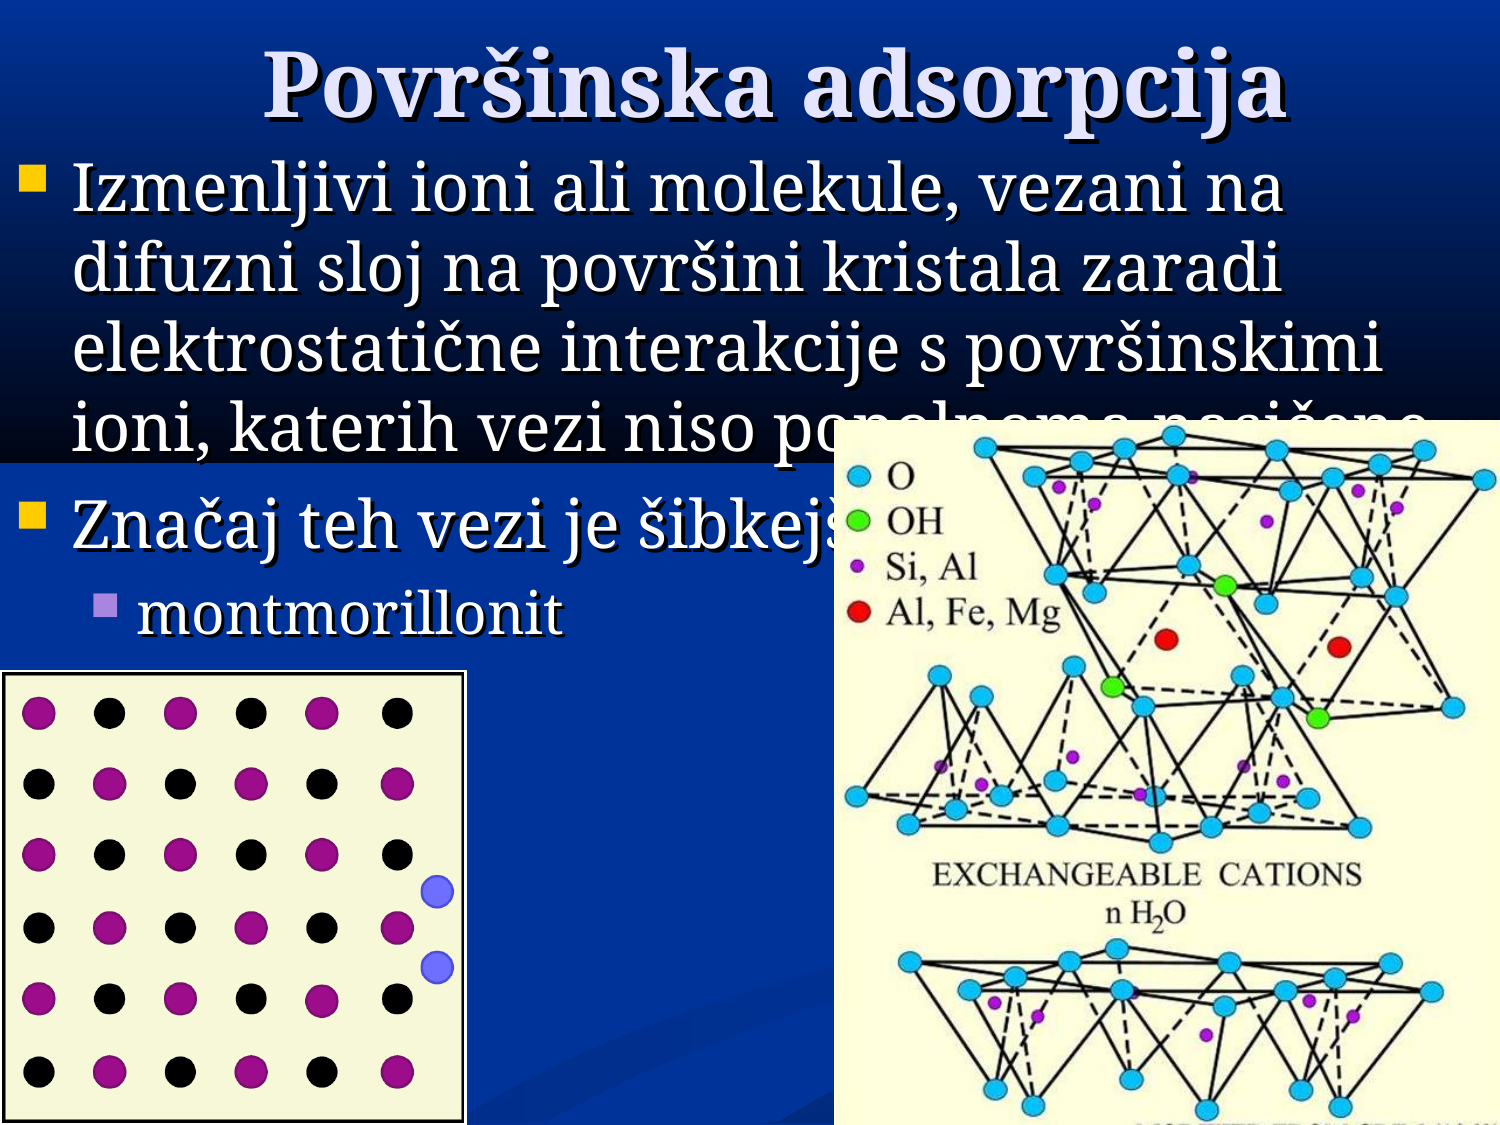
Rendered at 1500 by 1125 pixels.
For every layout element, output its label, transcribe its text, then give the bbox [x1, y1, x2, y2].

list Izmenljivi ioni ali molekule, vezani na difuzni sloj na površini kristala zaradi elektrostatične interakcije s površinskimi ioni, katerih vezi niso popolnoma nasičene. Značaj teh vezi je šibkejši. montmorillonit [0, 137, 1500, 1005]
picture [834, 420, 1500, 1125]
picture [0, 1005, 467, 1125]
title Površinska adsorpcija [53, 0, 1500, 137]
